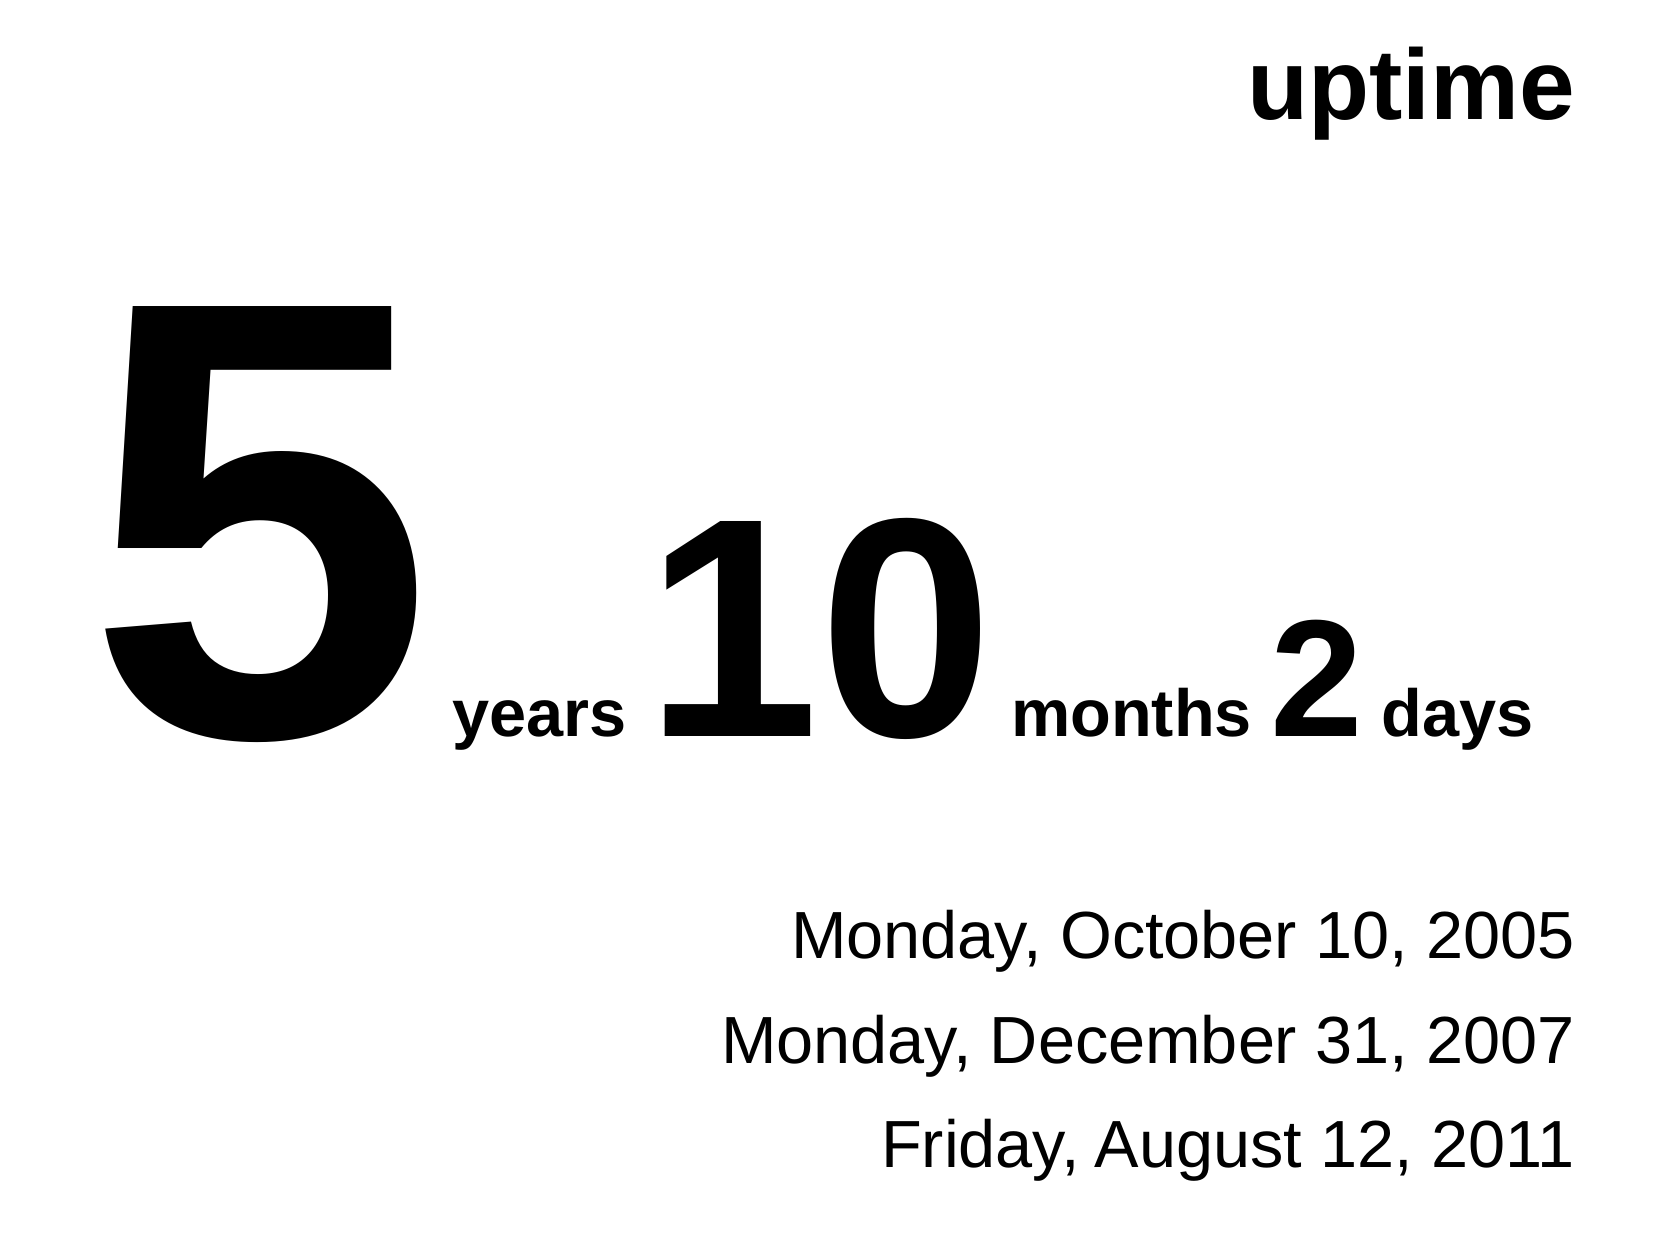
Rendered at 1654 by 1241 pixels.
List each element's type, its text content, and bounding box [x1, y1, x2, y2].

list uptime 5 years 10 months 2 days Monday, October 10, 2005 Monday, December 31, 2007 Friday, August 12, 2011 [86, 0, 1576, 1182]
